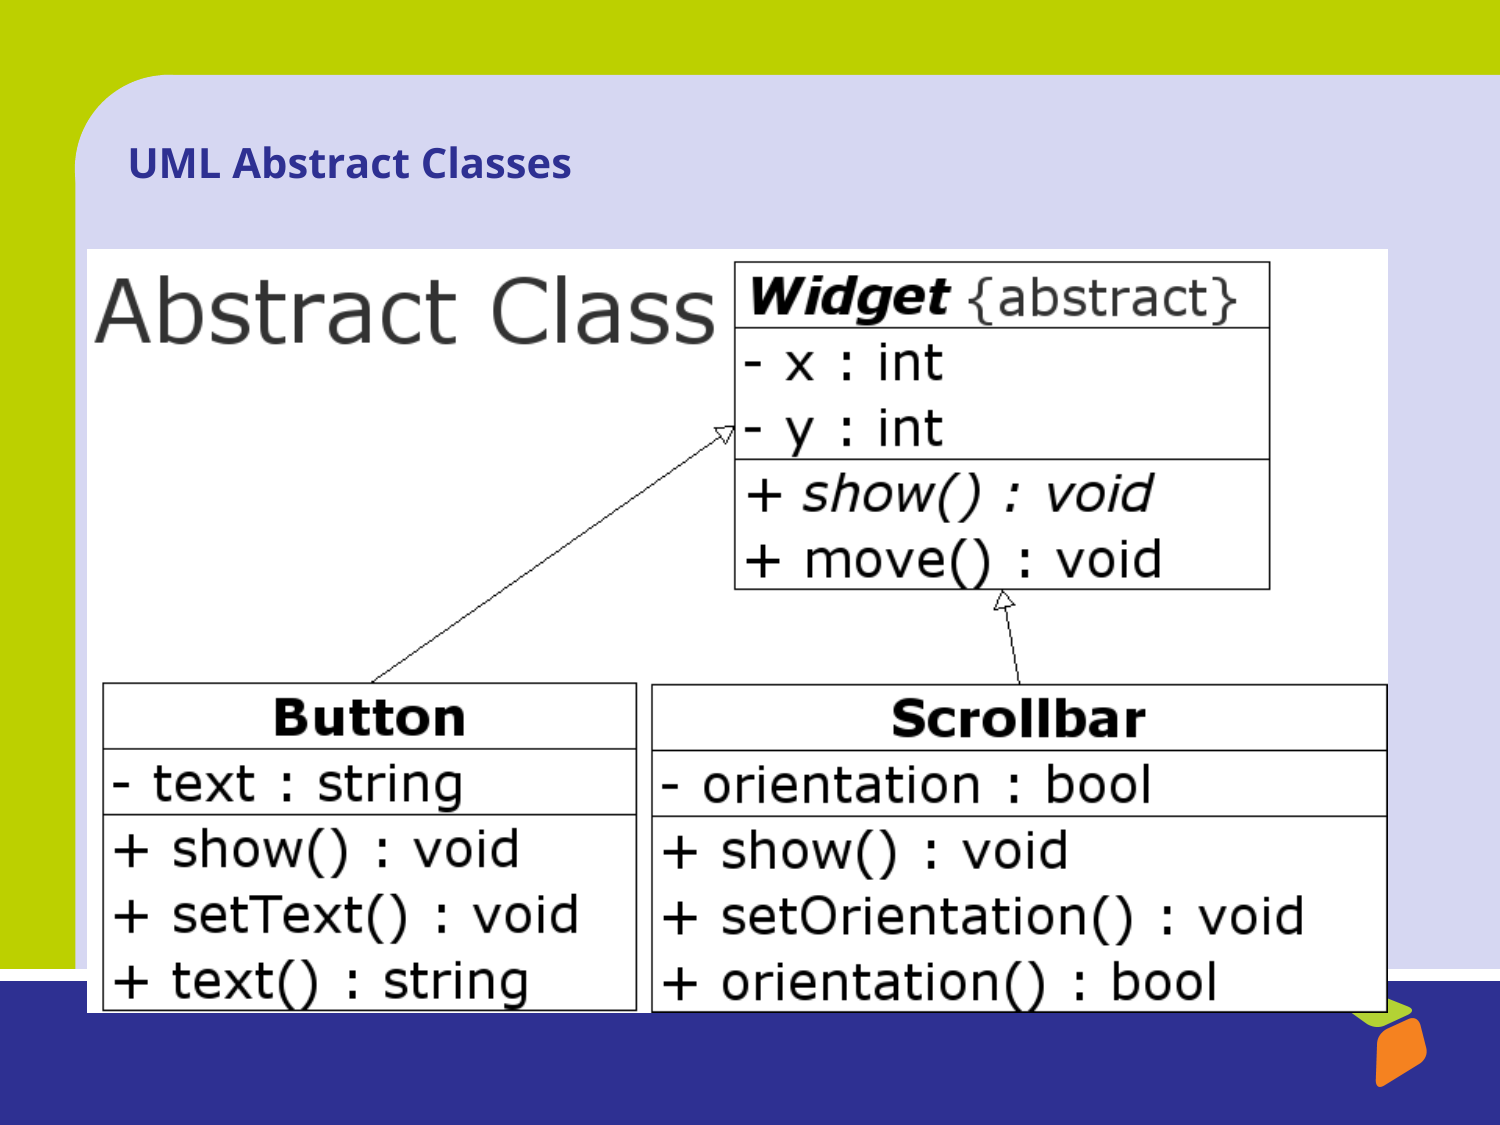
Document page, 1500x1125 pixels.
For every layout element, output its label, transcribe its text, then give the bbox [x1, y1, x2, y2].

title UML Abstract Classes [112, 112, 1388, 213]
picture [0, 249, 1500, 1125]
